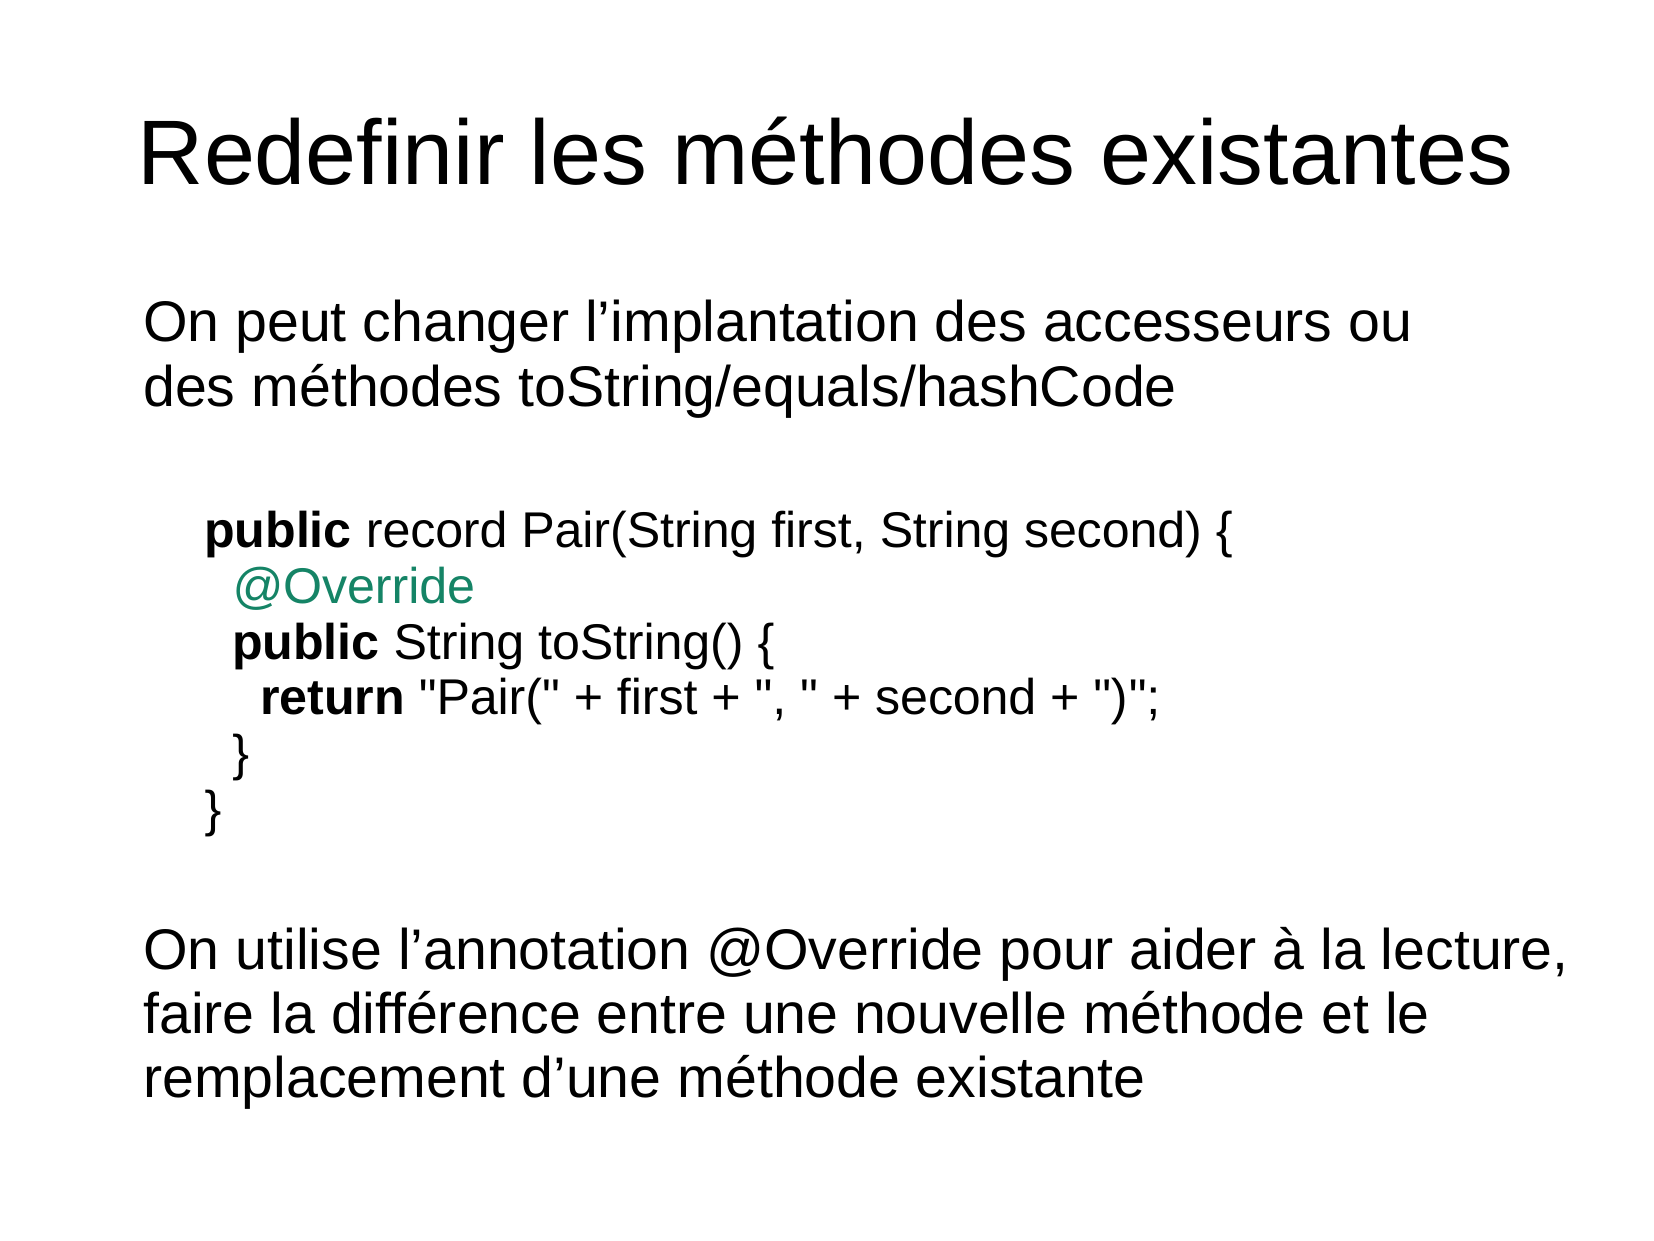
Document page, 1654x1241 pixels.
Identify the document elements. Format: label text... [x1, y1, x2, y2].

list On peut changer l’implantation des accesseurs ou des méthodes toString/equals/hashCode public record Pair(String first, String second) { @Override public String toString() { return "Pair(" + first + ", " + second + ")"; } } On utilise l’annotation @Override pour aider à la lecture, faire la différence entre une nouvelle méthode et le remplacement d’une méthode existante [82, 290, 1571, 1126]
title Redefinir les méthodes existantes [82, 49, 1571, 257]
